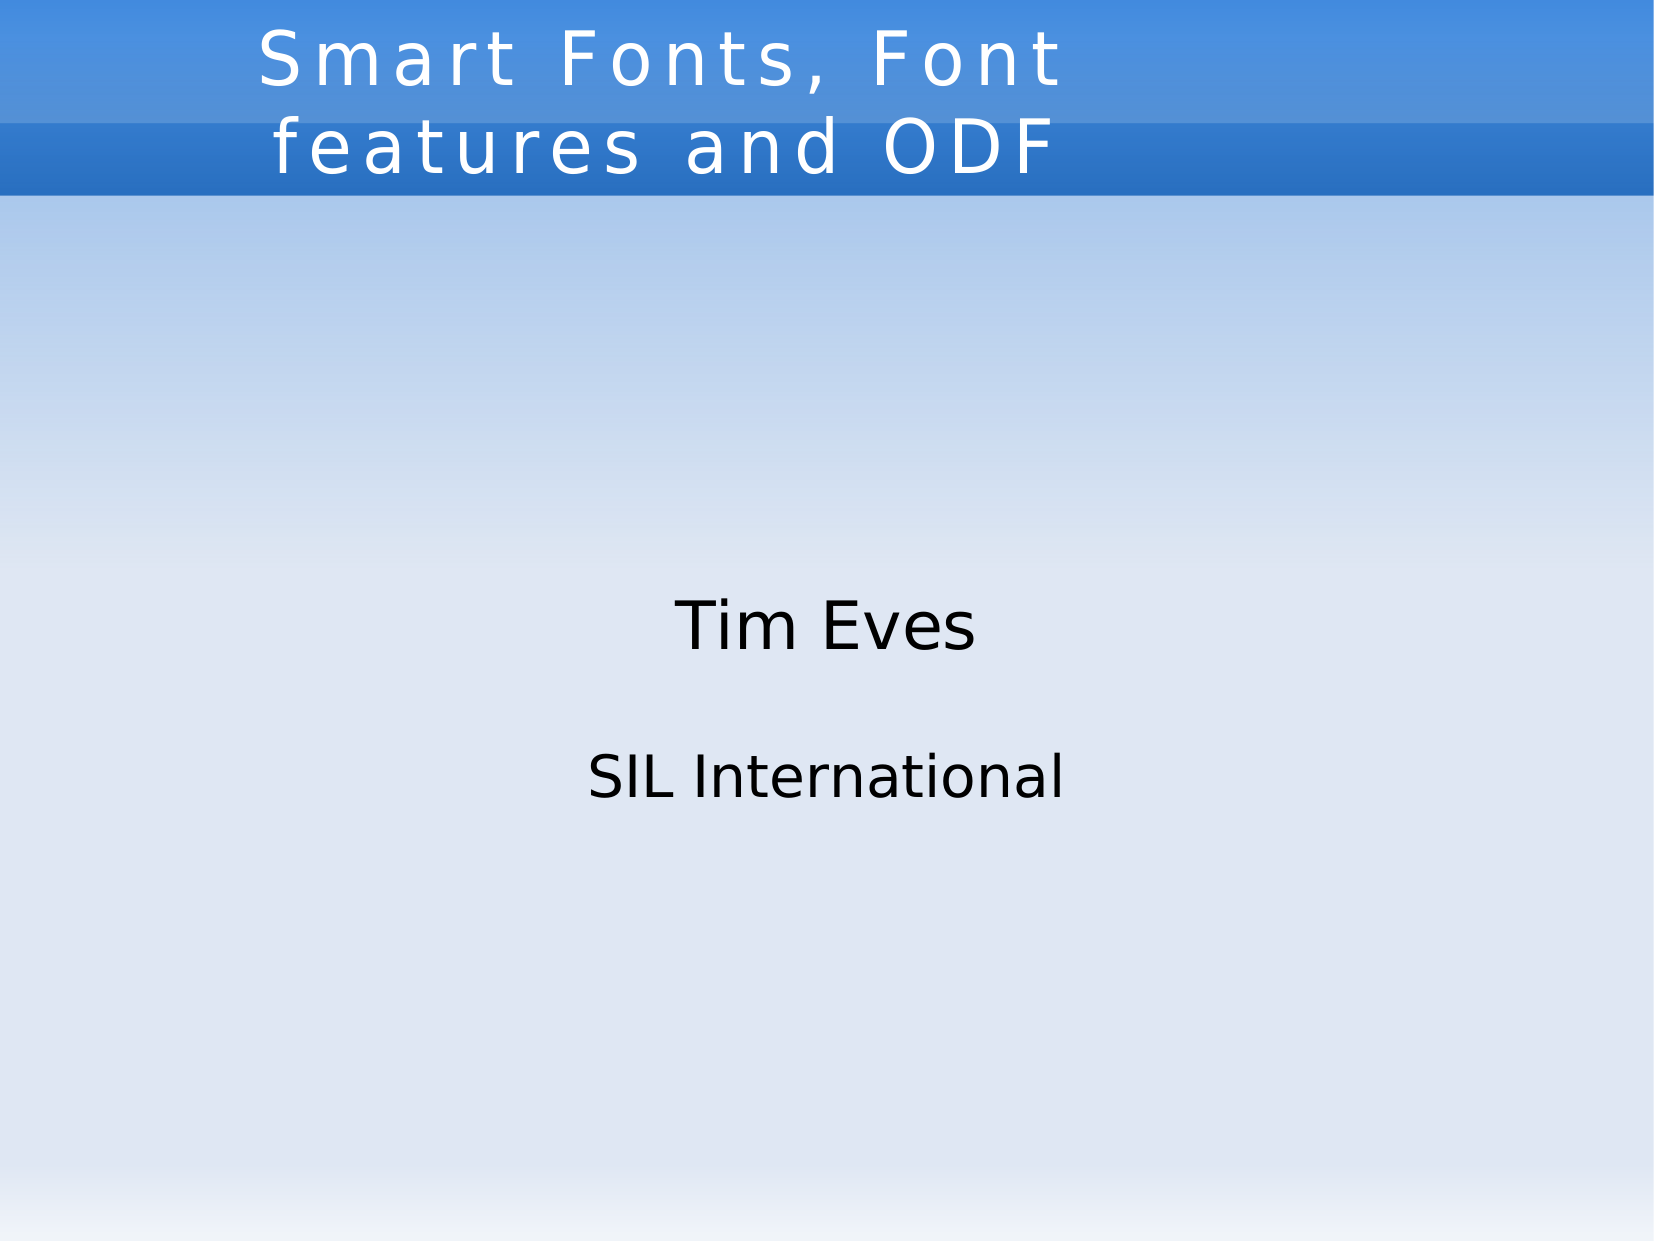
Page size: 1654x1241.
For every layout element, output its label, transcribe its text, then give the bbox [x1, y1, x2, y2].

picture [0, 0, 1654, 1241]
title Smart Fonts, Font features and ODF [59, 16, 1270, 191]
subtitle Tim Eves SIL International [82, 290, 1571, 1109]
